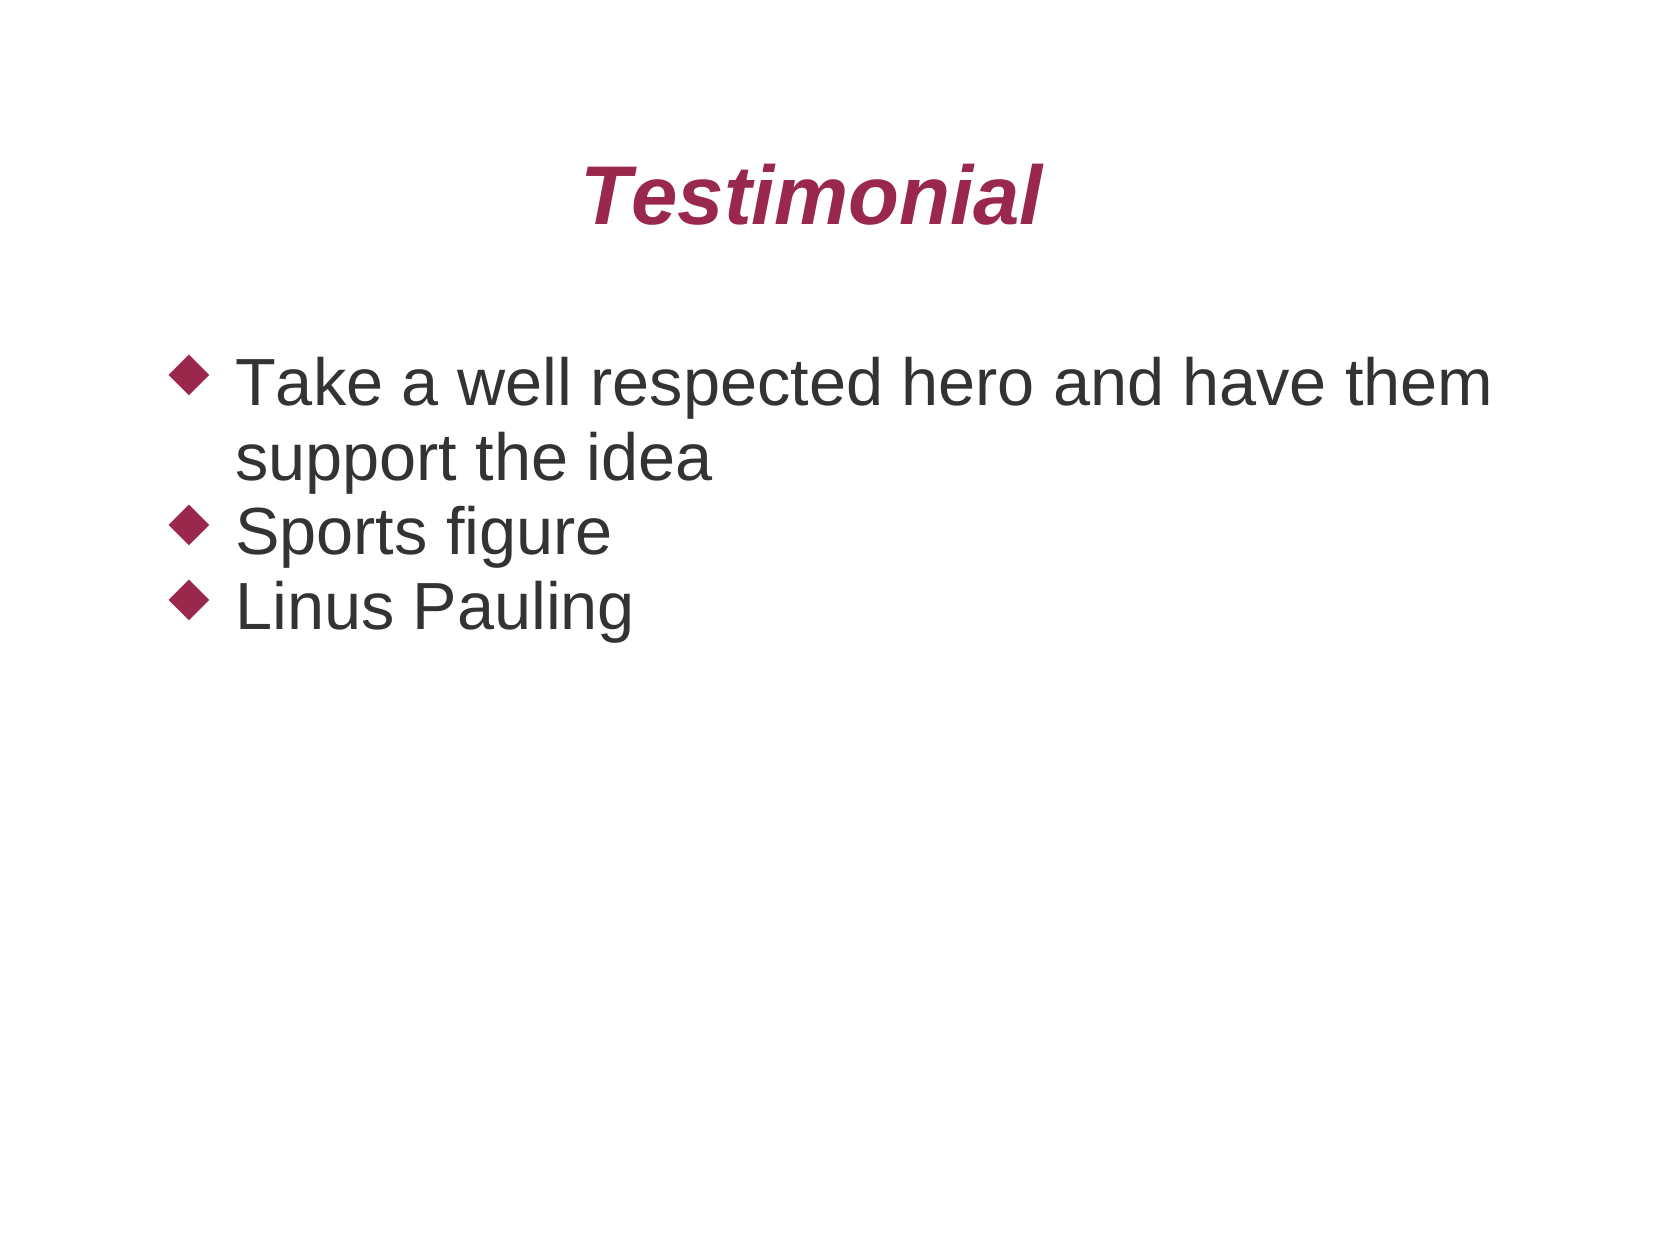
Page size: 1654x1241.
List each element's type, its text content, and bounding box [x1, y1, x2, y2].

list Take a well respected hero and have them support the idea Sports figure Linus Pauling [152, 344, 1534, 1127]
title Testimonial [118, 112, 1506, 281]
